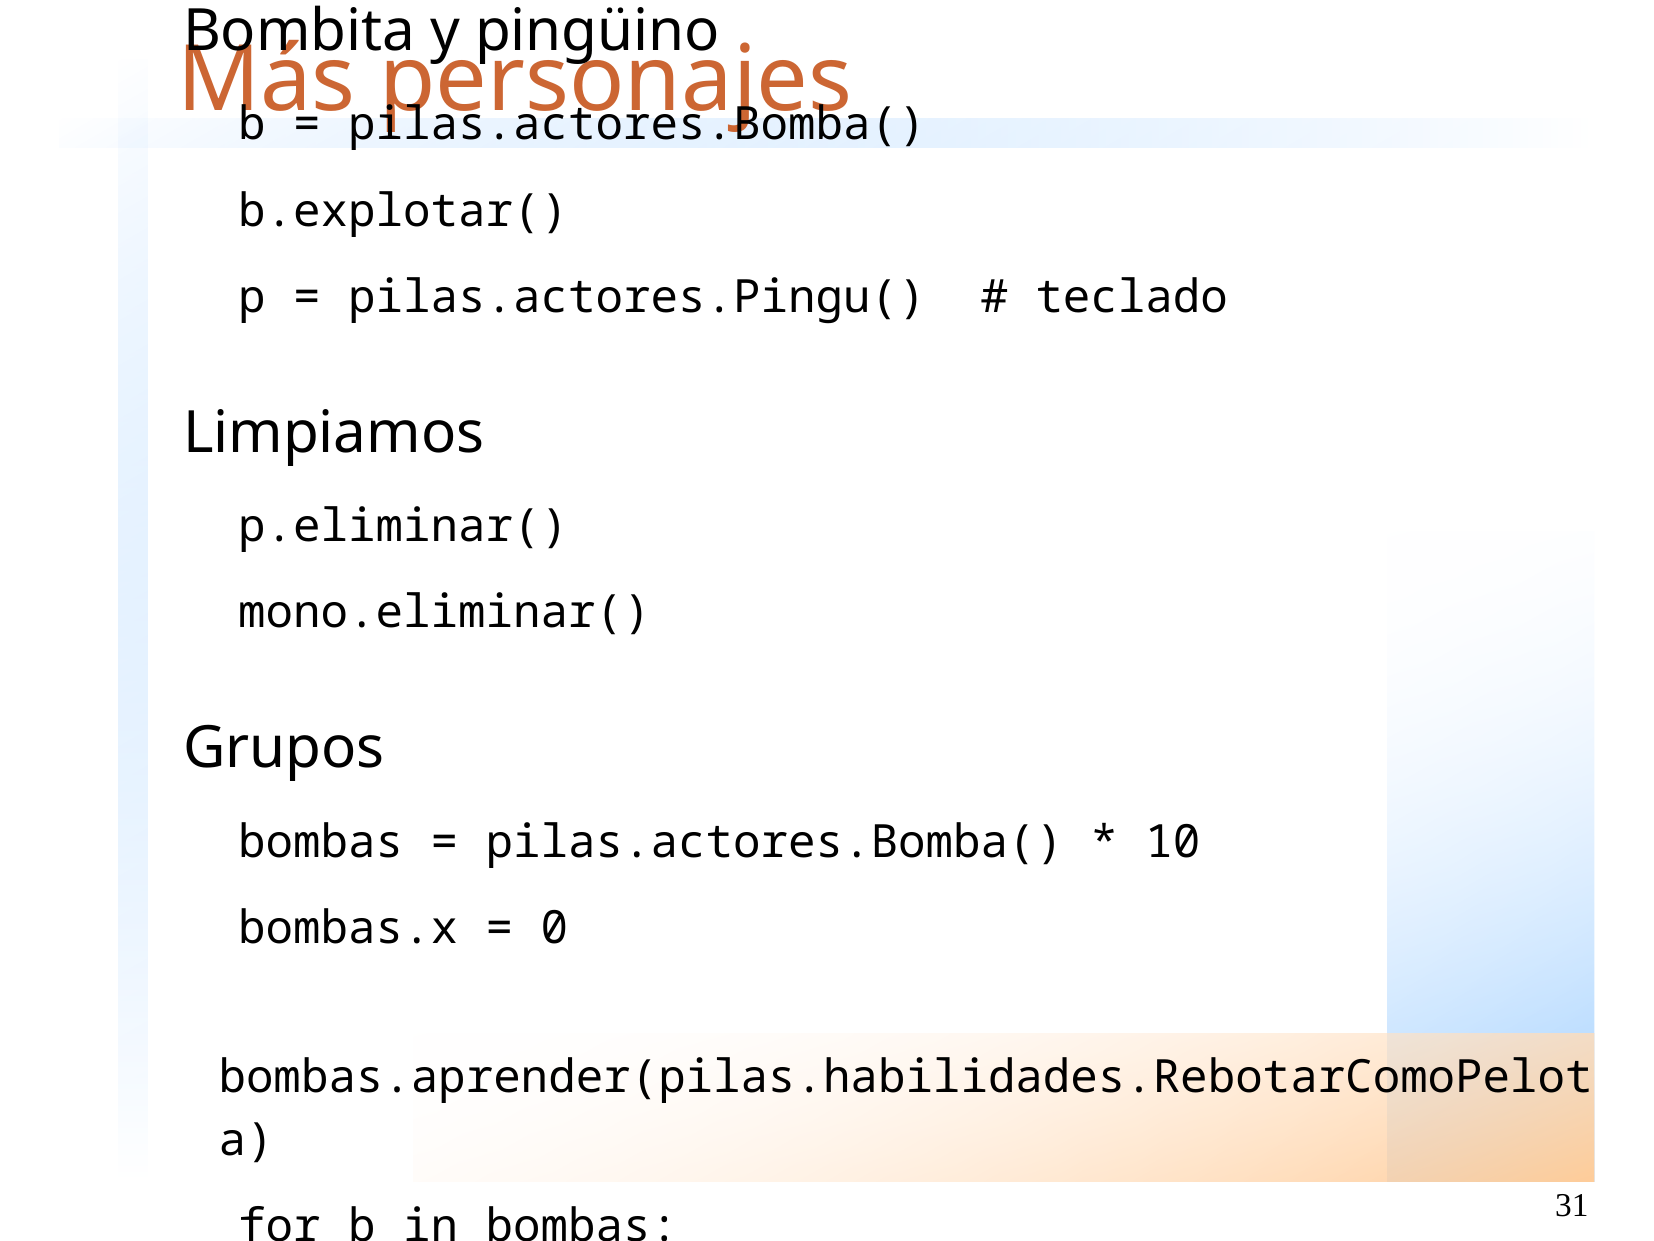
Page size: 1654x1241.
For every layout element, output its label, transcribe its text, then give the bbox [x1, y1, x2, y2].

text_box Bombita y pingüino b = pilas.actores.Bomba() b.explotar() p = pilas.actores.Pingu() # teclado Limpiamos p.eliminar() mono.eliminar() Grupos bombas = pilas.actores.Bomba() * 10 bombas.x = 0 bombas.aprender(pilas.habilidades.RebotarComoPelota) for b in bombas: b.eliminar() [147, 147, 1595, 1182]
title Más personajes [177, 0, 1595, 147]
